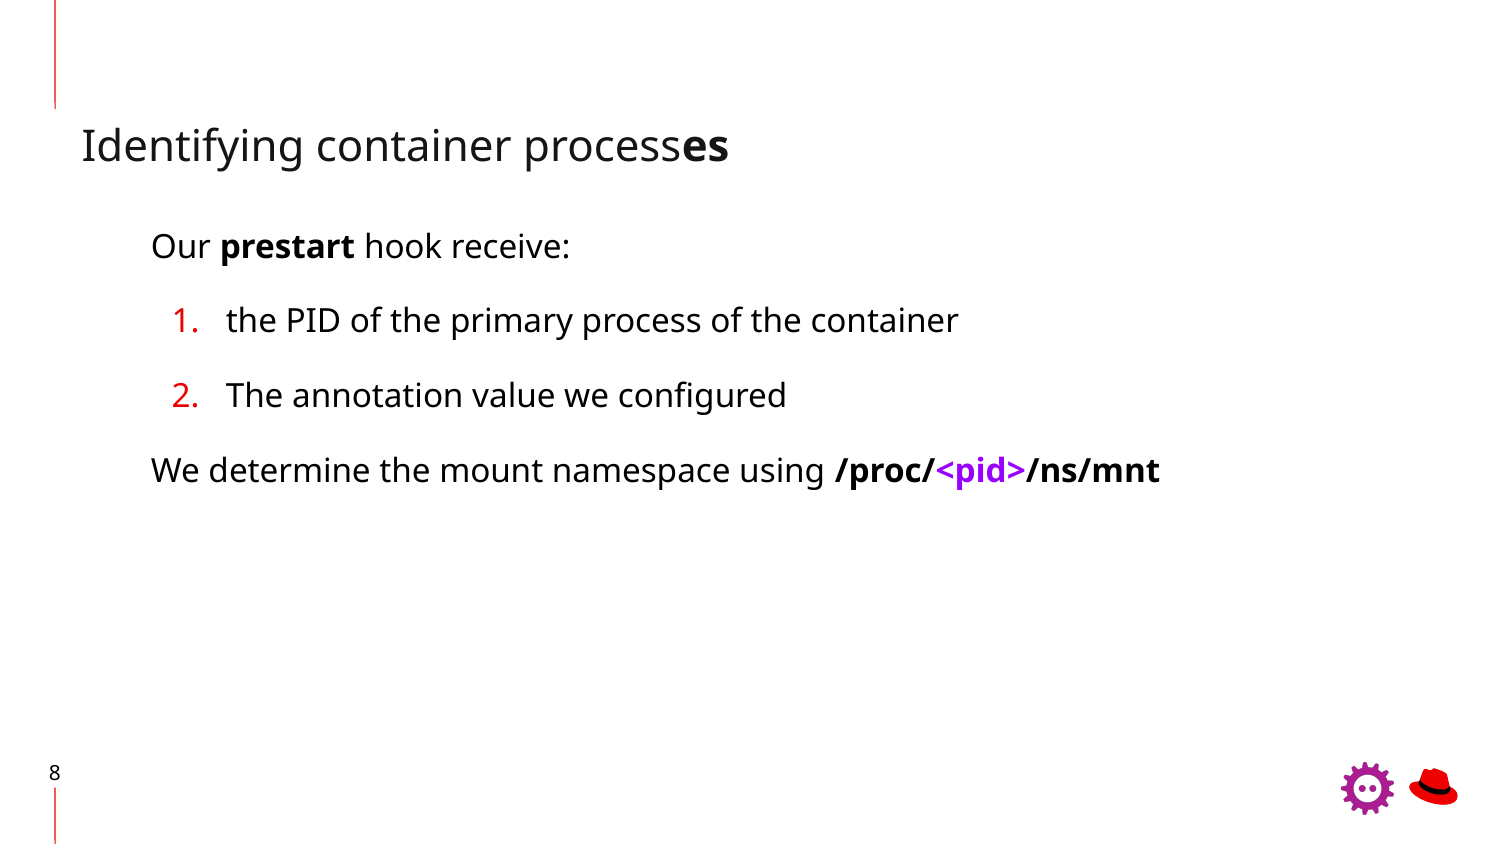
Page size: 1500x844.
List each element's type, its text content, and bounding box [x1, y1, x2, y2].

slide_number <number> [20, 774, 89, 788]
picture [1409, 768, 1458, 805]
picture [1341, 762, 1394, 815]
list Our prestart hook receive: the PID of the primary process of the container The annotation value we configured We determine the mount namespace using /proc/<pid>/ns/mnt [150, 210, 1350, 763]
title Identifying container processes [81, 101, 1044, 153]
